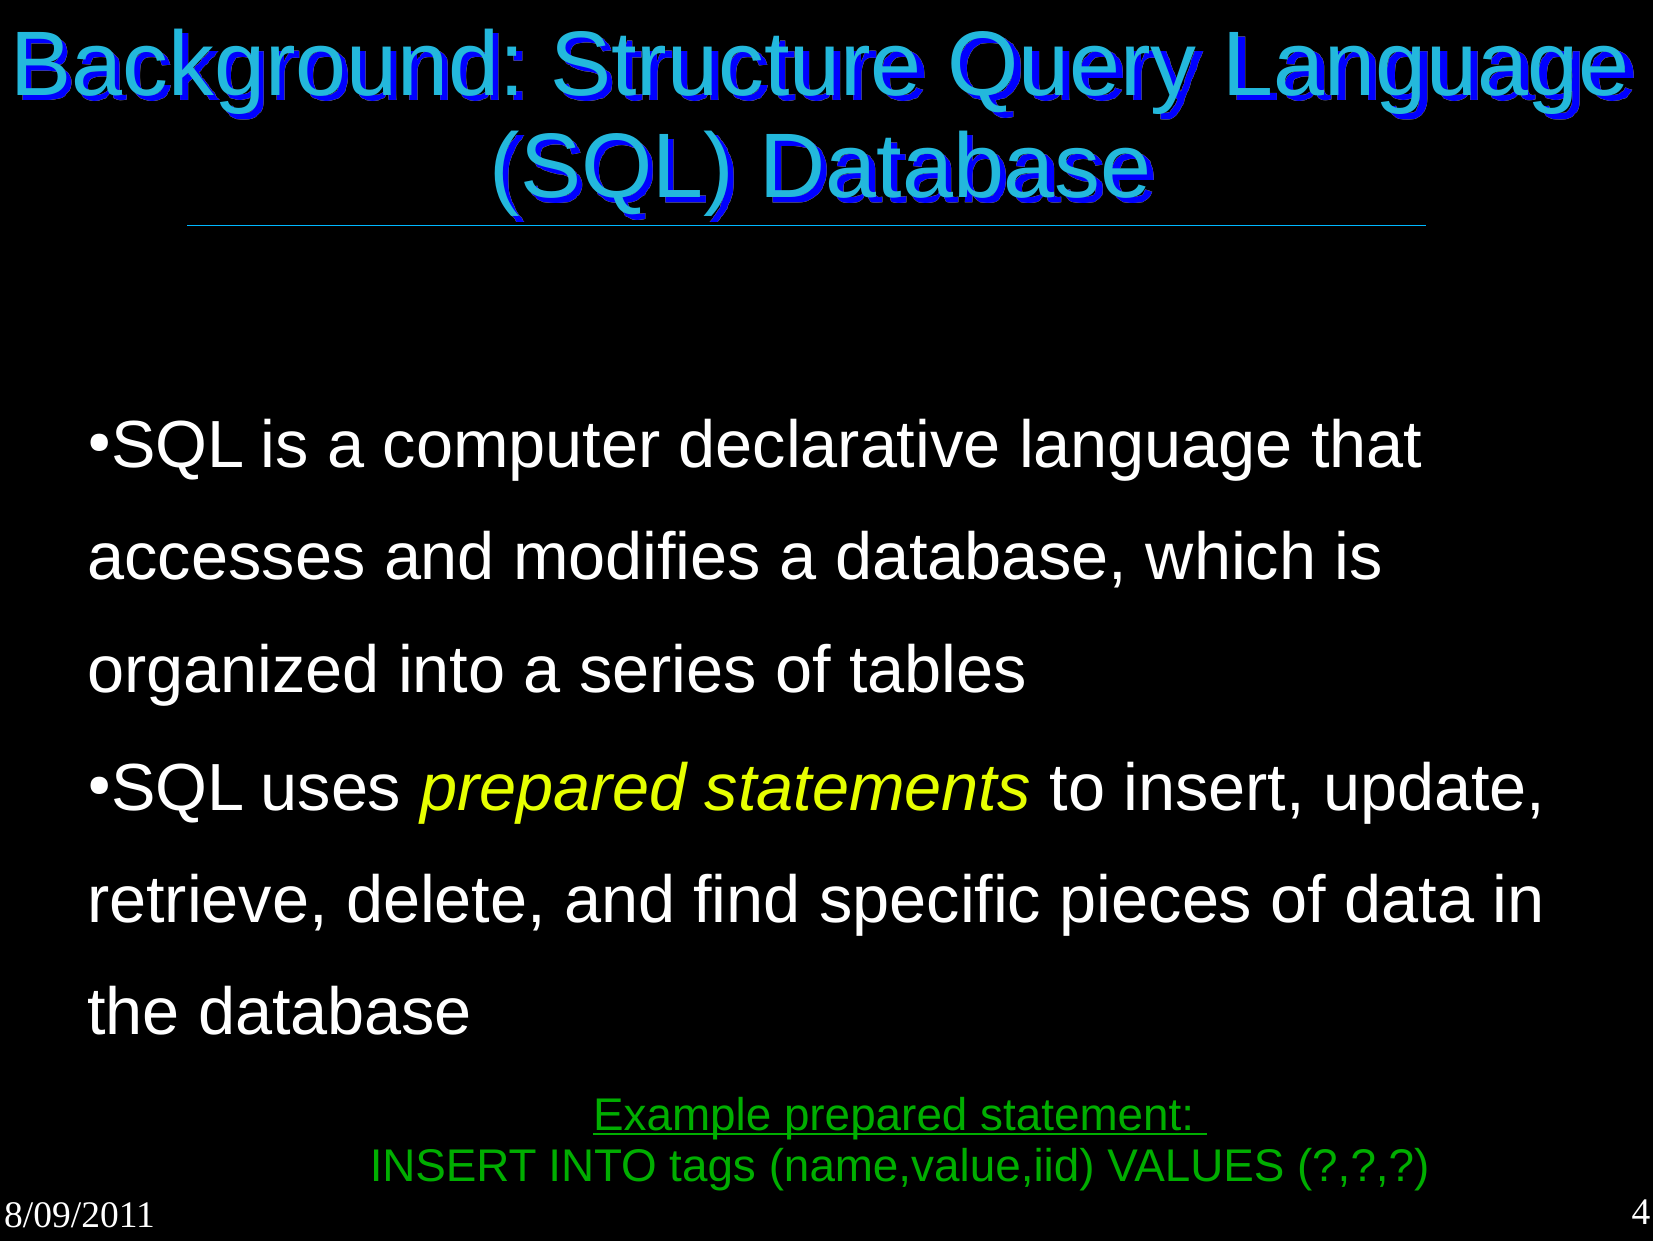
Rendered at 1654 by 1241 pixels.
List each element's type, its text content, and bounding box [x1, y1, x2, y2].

text_box SQL is a computer declarative language that accesses and modifies a database, which is organized into a series of tables SQL uses prepared statements to insert, update, retrieve, delete, and find specific pieces of data in the database [87, 300, 1576, 1119]
text_box Background: Structure Query Language (SQL) Database [0, 5, 1653, 226]
text_box 4 [1507, 1184, 1653, 1241]
text_box Example prepared statement: INSERT INTO tags (name,value,iid) VALUES (?,?,?) [300, 1081, 1501, 1199]
text_box 8/09/2011 [0, 1187, 170, 1241]
